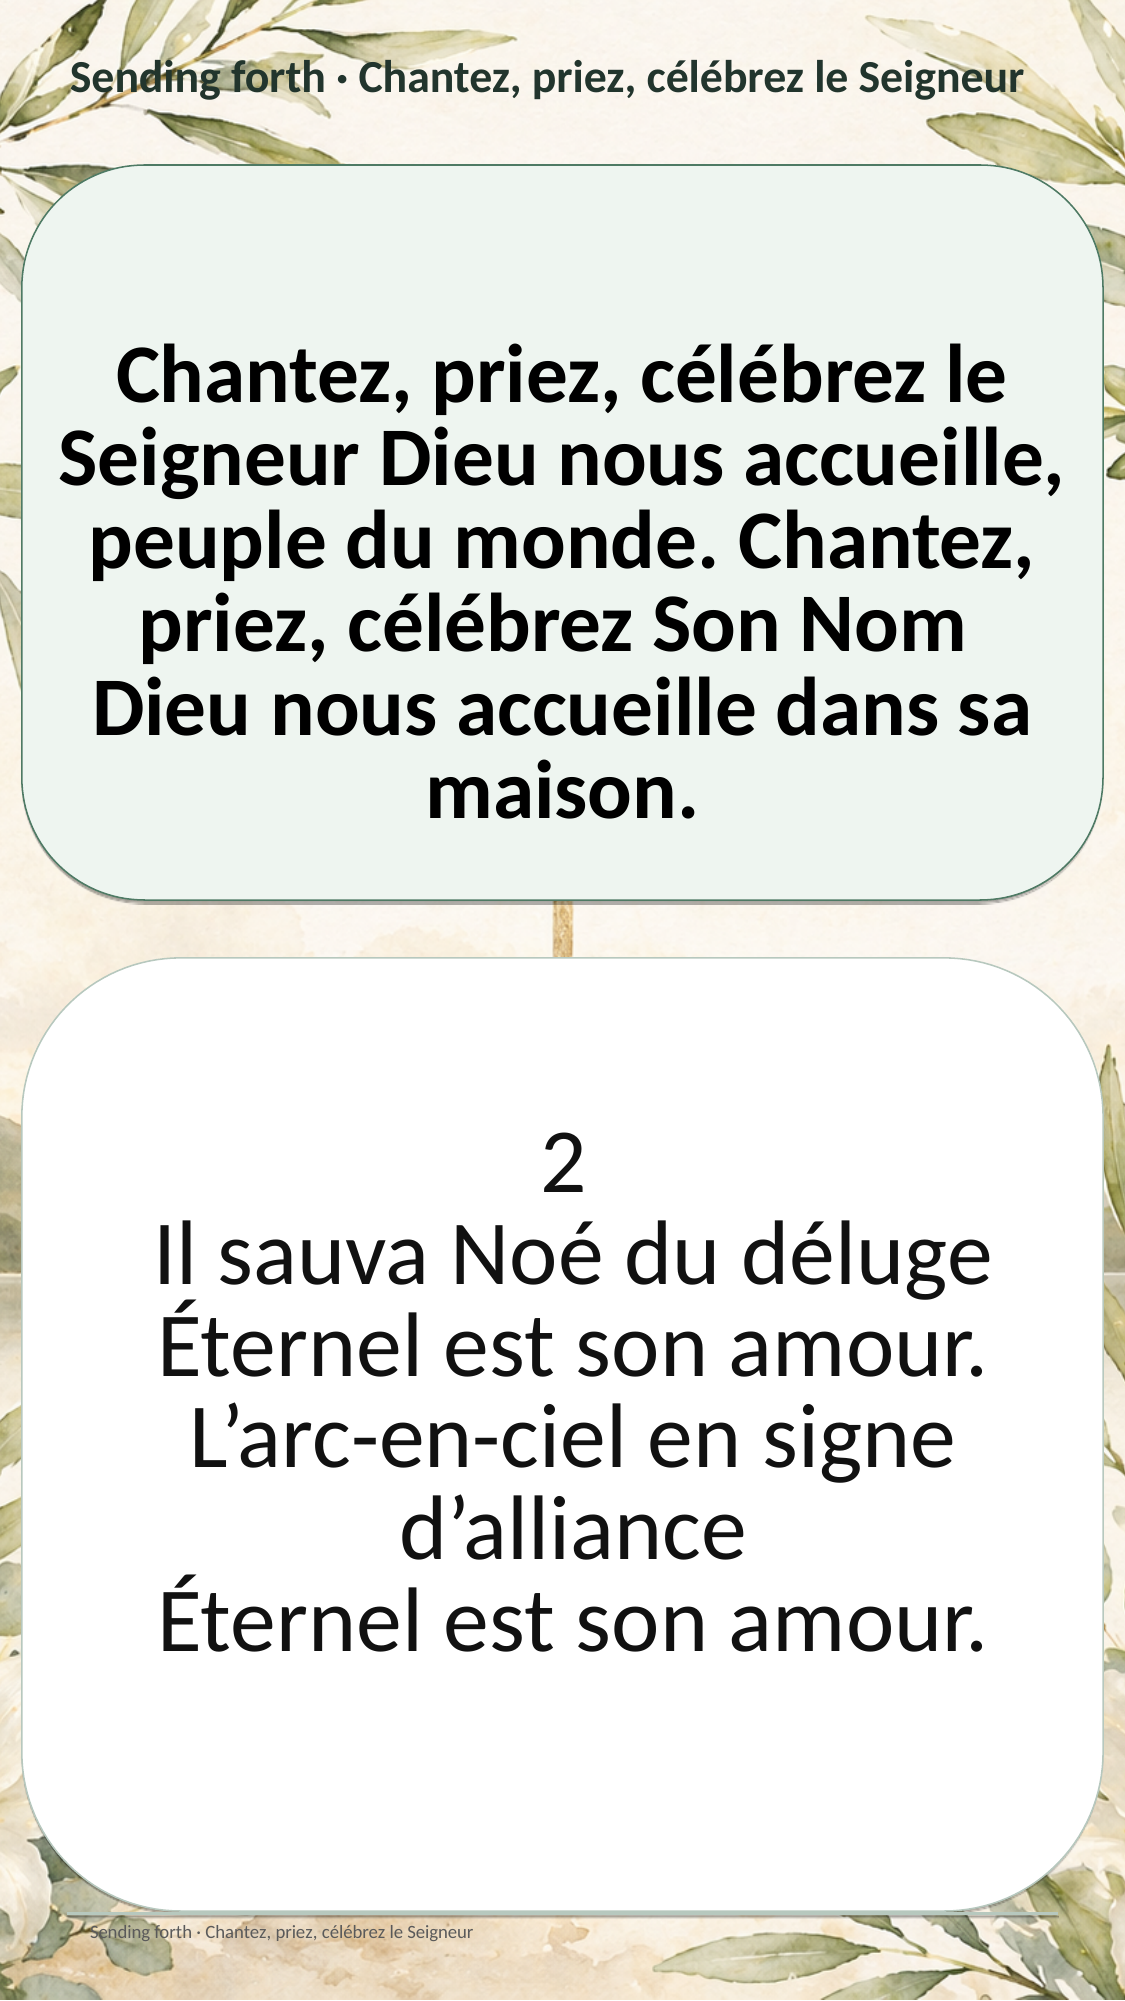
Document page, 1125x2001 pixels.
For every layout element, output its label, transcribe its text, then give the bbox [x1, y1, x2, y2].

text_box [21, 732, 1104, 901]
text_box [21, 976, 1104, 1914]
text_box Sending forth · Chantez, priez, célébrez le Seigneur [75, 1916, 736, 1955]
text_box [21, 165, 1104, 332]
picture [0, 0, 1125, 2000]
text_box Chantez, priez, célébrez le Seigneur Dieu nous accueille, peuple du monde. Chantez, priez, célébrez Son Nom Dieu nous accueille dans sa maison. [21, 332, 1104, 732]
text_box 2 Il sauva Noé du déluge Éternel est son amour. L’arc-en-ciel en signe d’alliance Éternel est son amour. [106, 939, 1041, 1859]
text_box Sending forth · Chantez, priez, célébrez le Seigneur [54, 51, 1041, 122]
